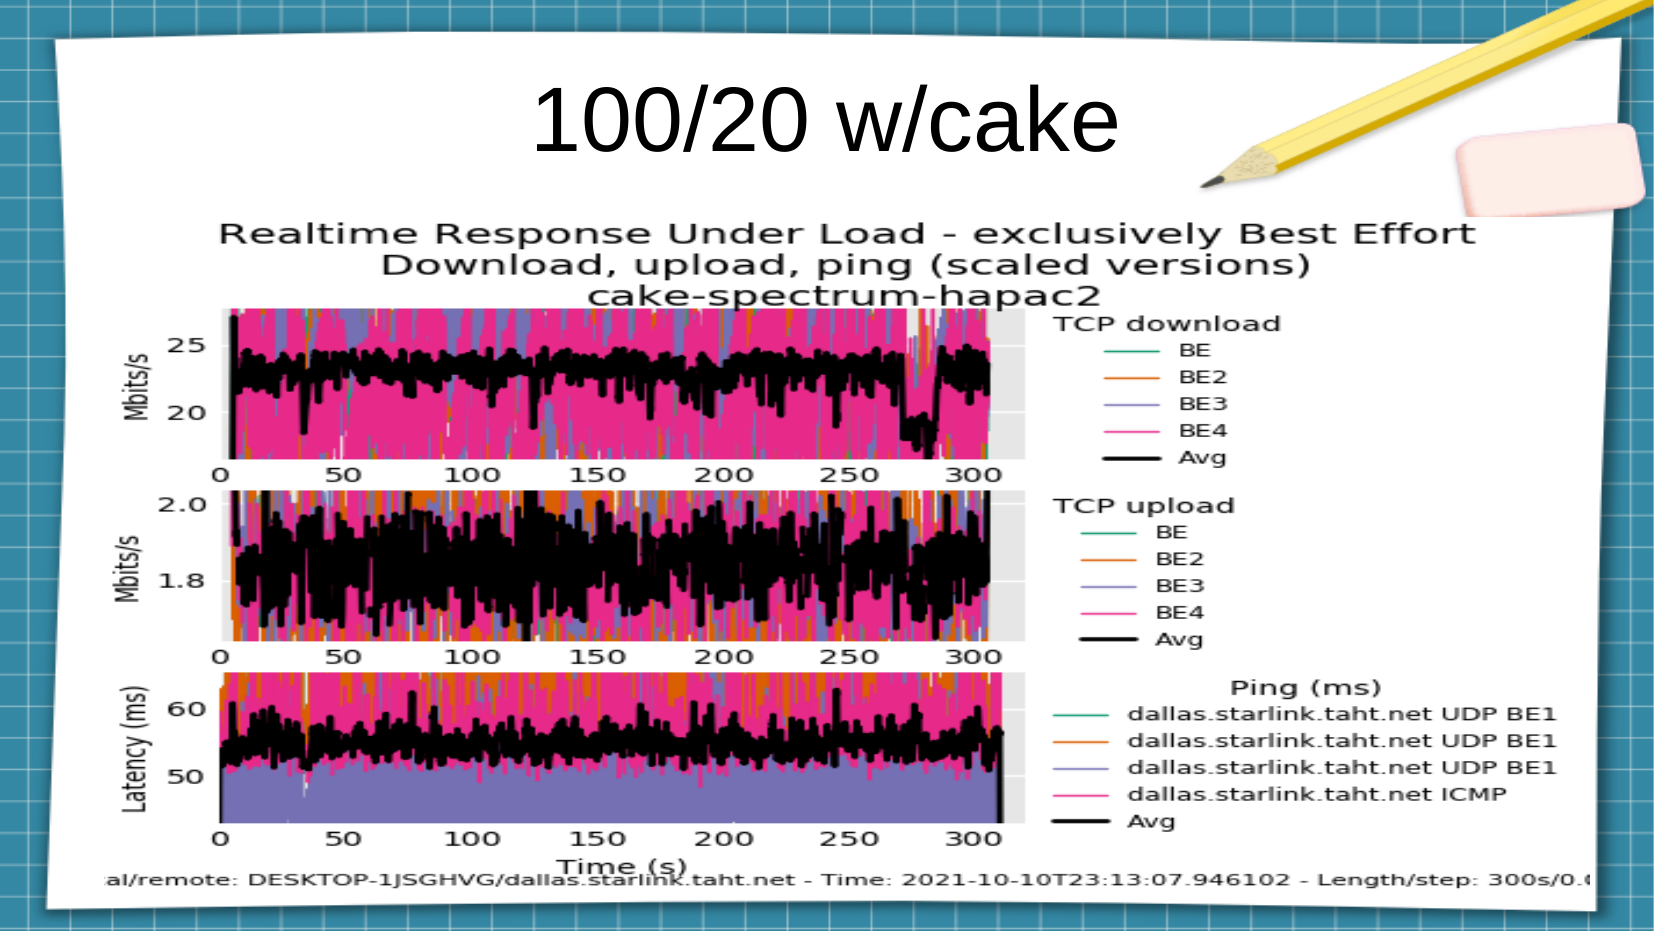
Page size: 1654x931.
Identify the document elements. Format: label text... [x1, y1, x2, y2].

text_box 100/20 w/cake [82, 37, 1571, 193]
picture [0, 0, 1654, 931]
